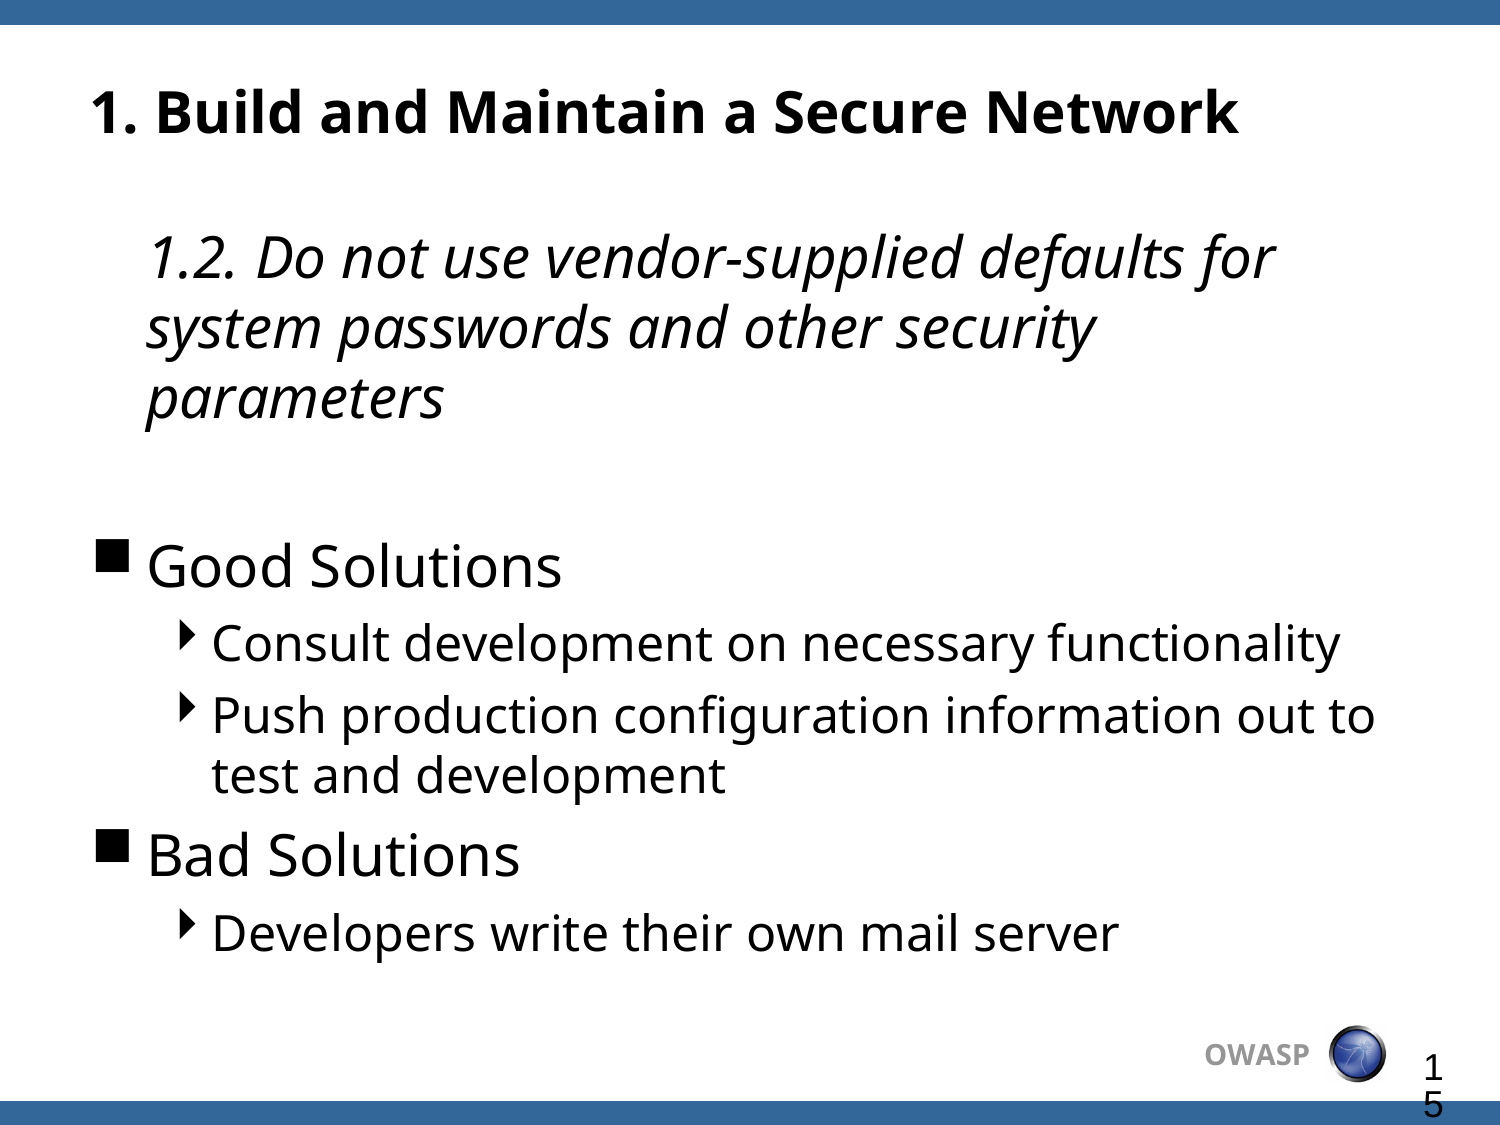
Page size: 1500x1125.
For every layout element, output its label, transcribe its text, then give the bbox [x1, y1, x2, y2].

picture [1325, 1024, 1388, 1083]
list 1.2. Do not use vendor-supplied defaults for system passwords and other security parameters Good Solutions Consult development on necessary functionality Push production configuration information out to test and development Bad Solutions Developers write their own mail server [75, 212, 1426, 1005]
title 1. Build and Maintain a Secure Network [75, 32, 1426, 189]
